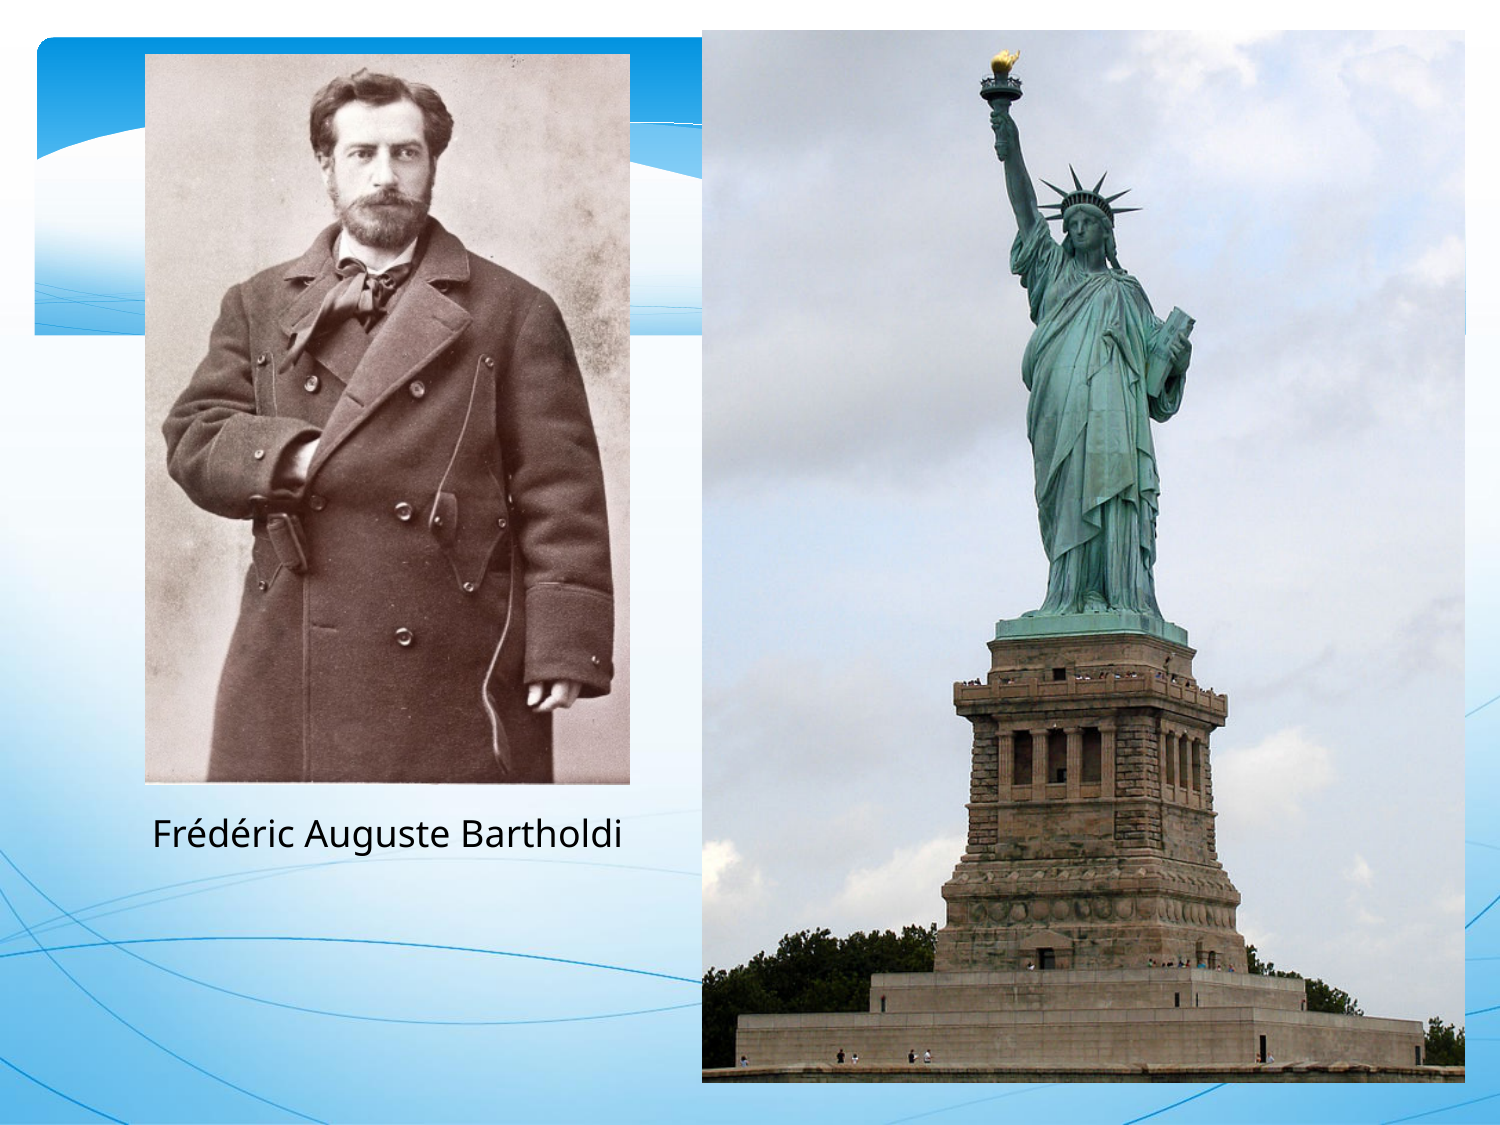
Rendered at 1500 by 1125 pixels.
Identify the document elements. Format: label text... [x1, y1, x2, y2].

picture [0, 0, 1500, 1125]
text_box Frédéric Auguste Bartholdi [127, 802, 648, 863]
